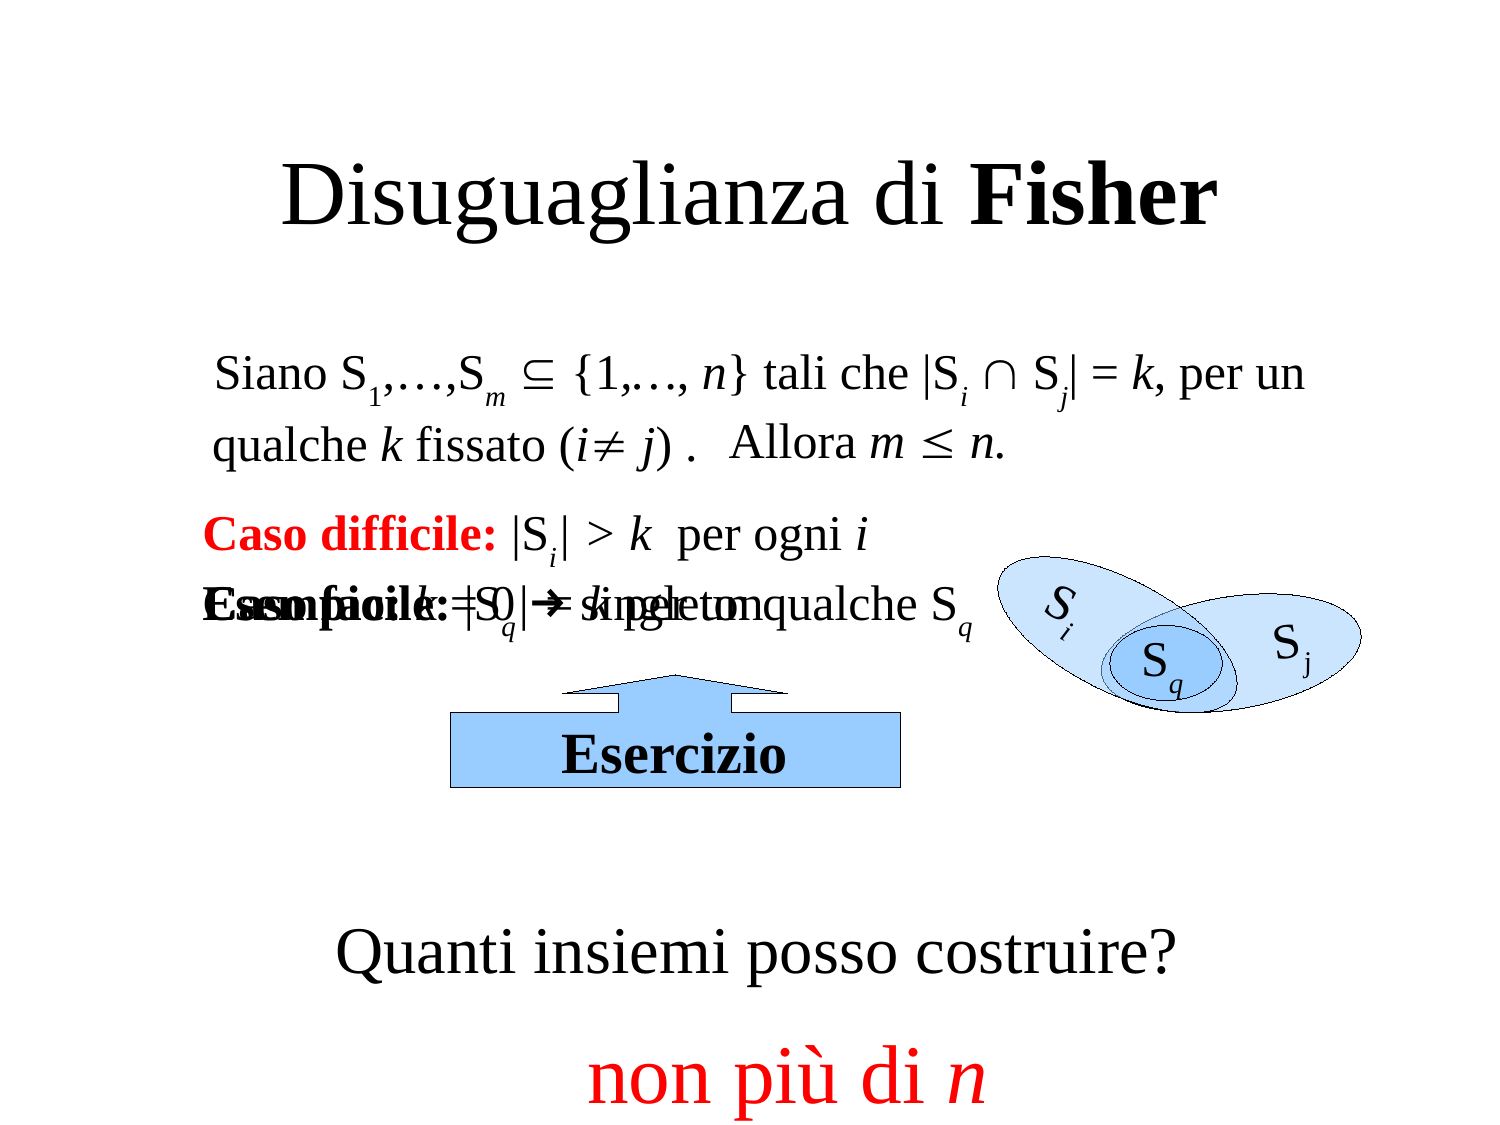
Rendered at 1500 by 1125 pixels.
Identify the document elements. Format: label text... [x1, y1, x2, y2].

text_box Sq [1109, 625, 1223, 701]
text_box non più di n [412, 1012, 1163, 1125]
text_box Quanti insiemi posso costruire? [0, 900, 1500, 1013]
text_box Caso difficile: |Si| > k per ogni i [187, 493, 988, 581]
text_box Allora m ≤ n. [712, 401, 1134, 477]
text_box Siano S1,…,Sm  {1,…, n} tali che |Si  Sj| = k, per un qualche k fissato (i≠ j) . [197, 331, 1401, 480]
text_box Si [997, 556, 1238, 713]
text_box Sj [1181, 593, 1362, 713]
title Disuguaglianza di Fisher [112, 107, 1387, 280]
text_box Caso facile: |Sq| = k per un qualche Sq [187, 562, 1013, 650]
text_box Esercizio [450, 674, 901, 788]
